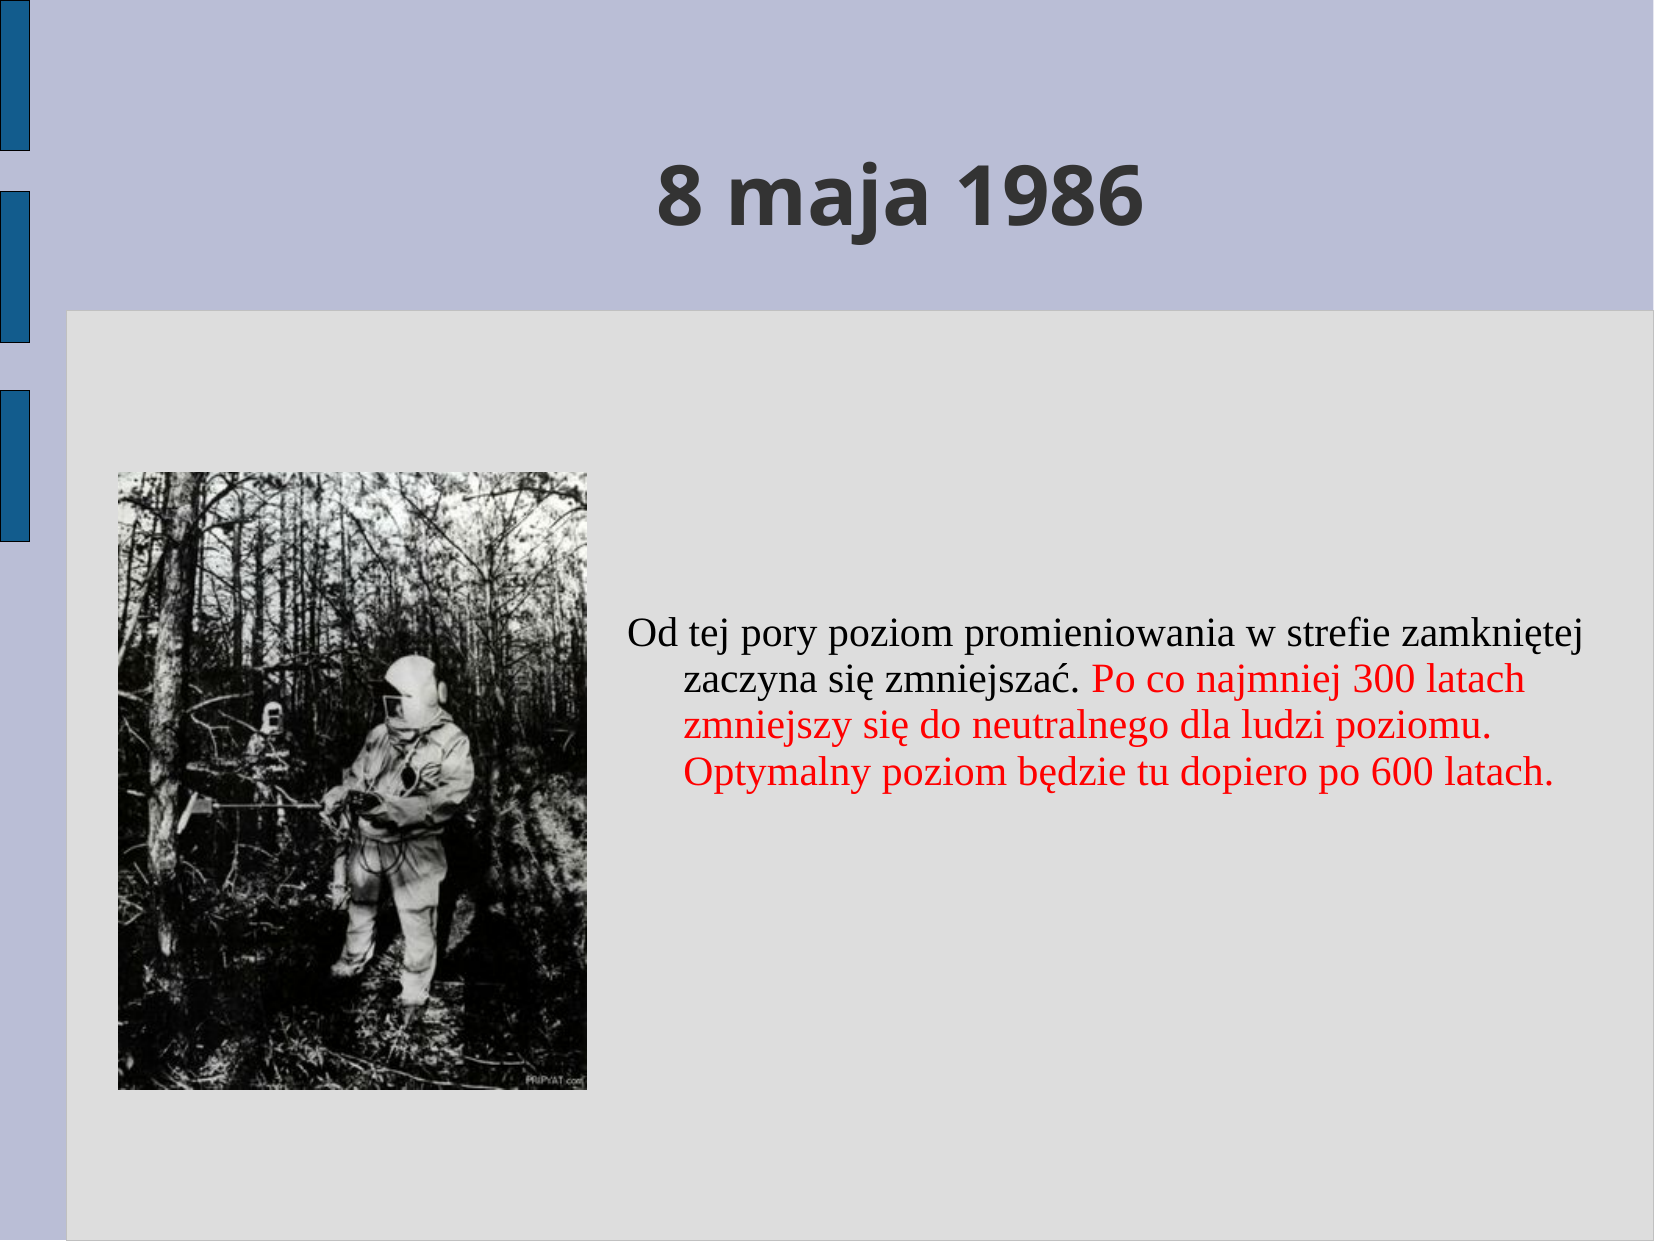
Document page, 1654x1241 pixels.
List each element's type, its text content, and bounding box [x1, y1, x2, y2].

picture [118, 472, 587, 1090]
text_box 8 maja 1986 [620, 59, 1182, 345]
text_box Od tej pory poziom promieniowania w strefie zamkniętej zaczyna się zmniejszać. Po co najmniej 300 latach zmniejszy się do neutralnego dla ludzi poziomu. Optymalny poziom będzie tu dopiero po 600 latach. [627, 609, 1625, 857]
